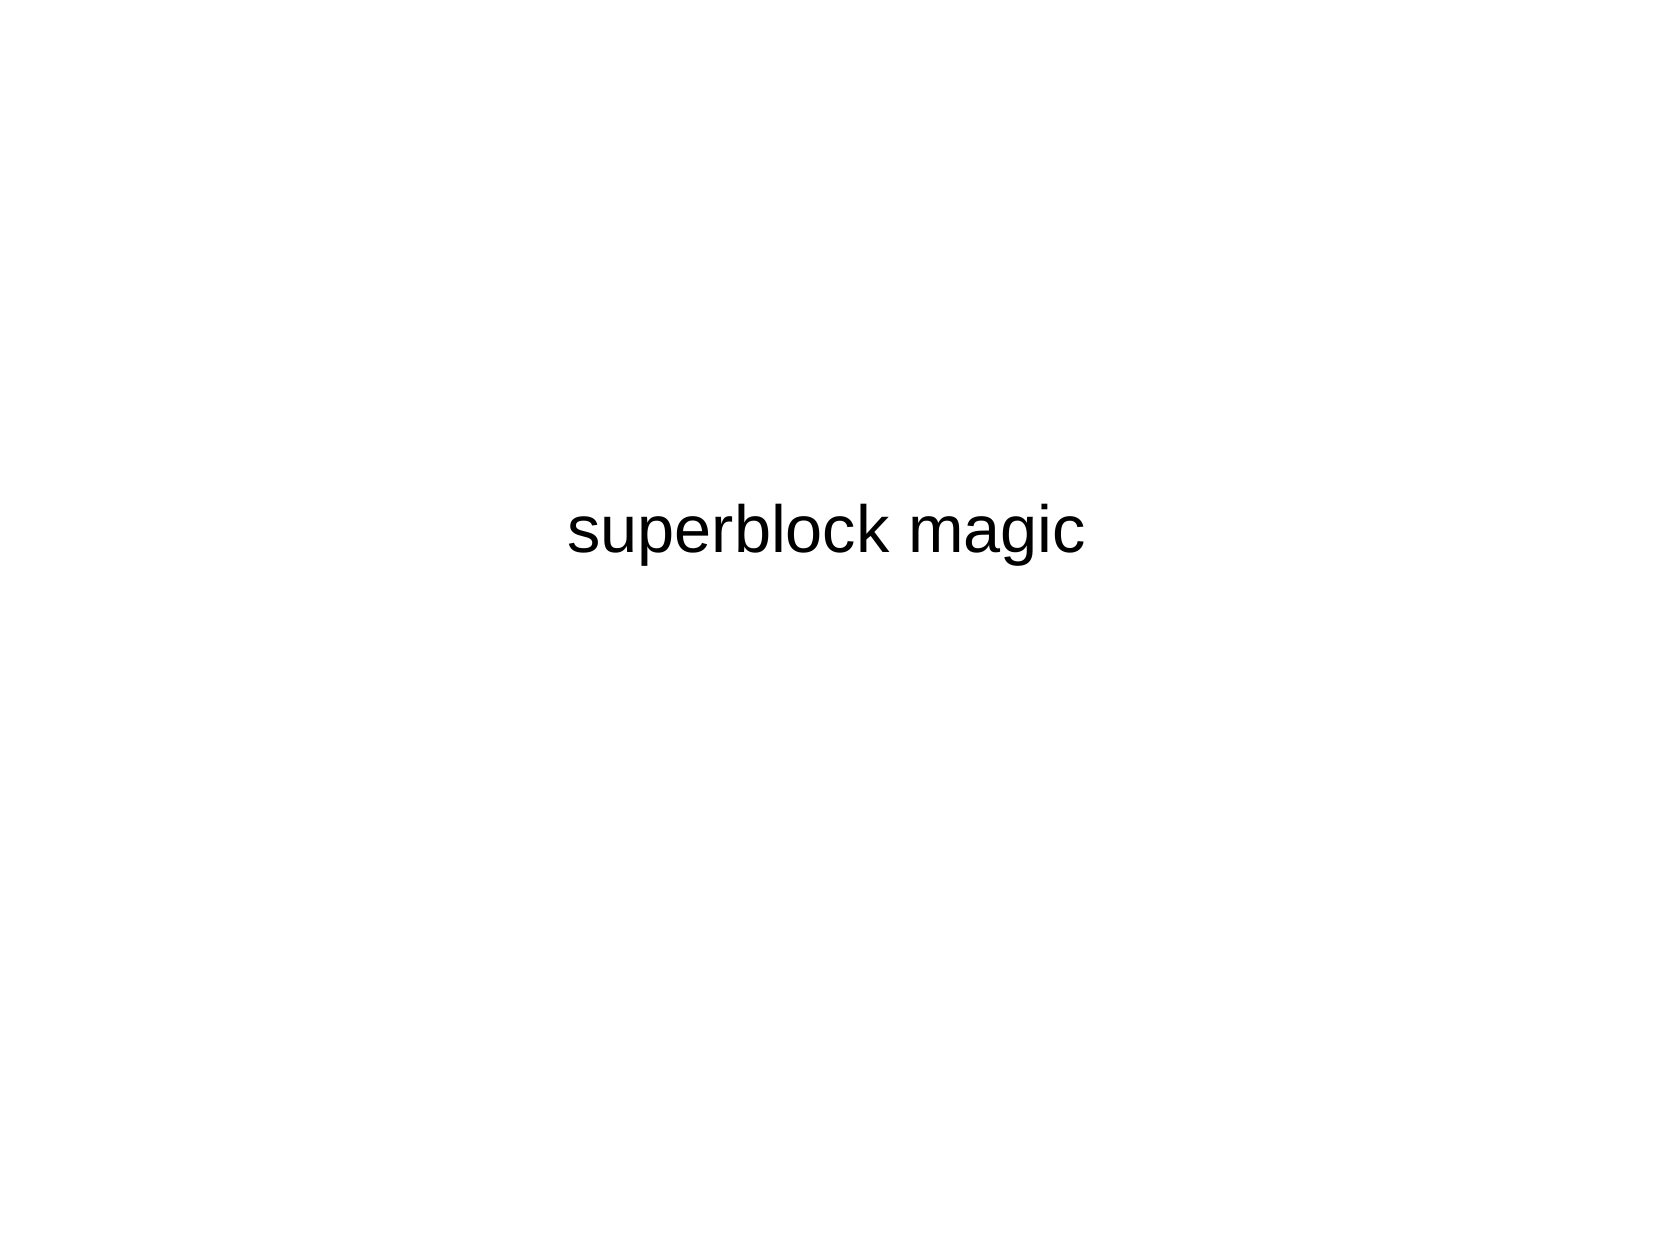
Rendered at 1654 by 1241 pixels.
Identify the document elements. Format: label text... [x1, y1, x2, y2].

subtitle superblock magic [82, 49, 1571, 1010]
